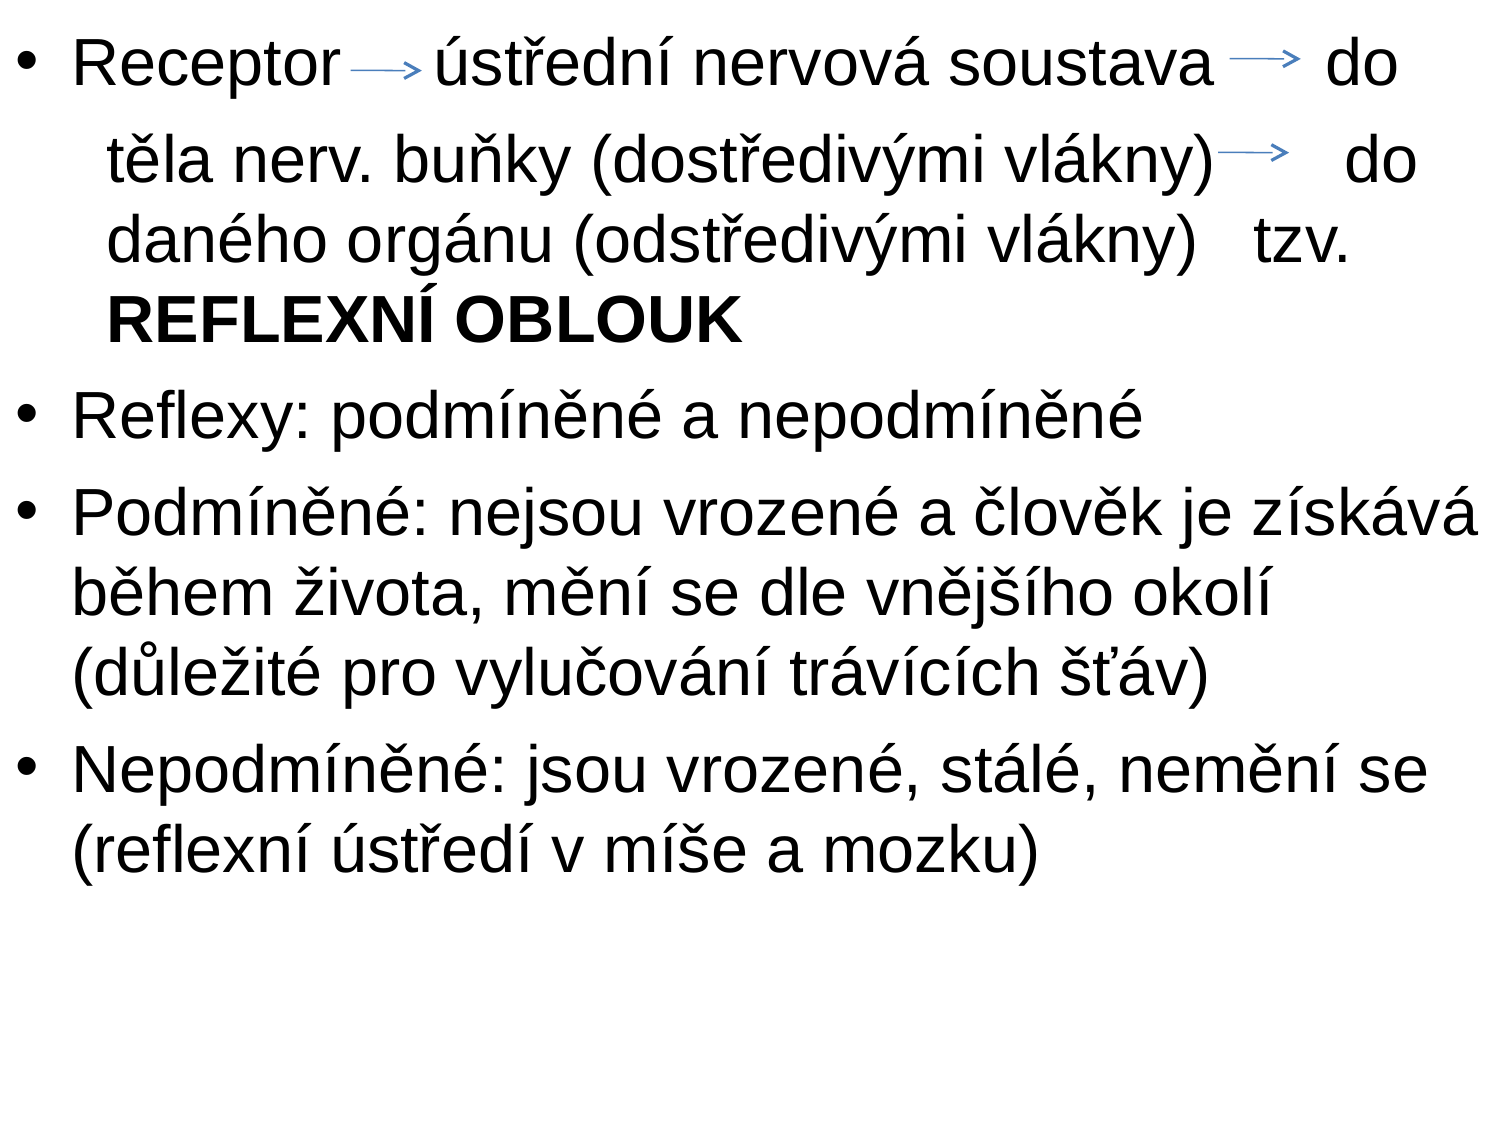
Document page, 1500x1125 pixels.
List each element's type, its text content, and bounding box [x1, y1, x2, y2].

list Receptor ústřední nervová soustava do těla nerv. buňky (dostředivými vlákny) do daného orgánu (odstředivými vlákny) tzv. REFLEXNÍ OBLOUK Reflexy: podmíněné a nepodmíněné Podmíněné: nejsou vrozené a člověk je získává během života, mění se dle vnějšího okolí (důležité pro vylučování trávících šťáv) Nepodmíněné: jsou vrozené, stálé, nemění se (reflexní ústředí v míše a mozku) [0, 11, 1500, 1010]
